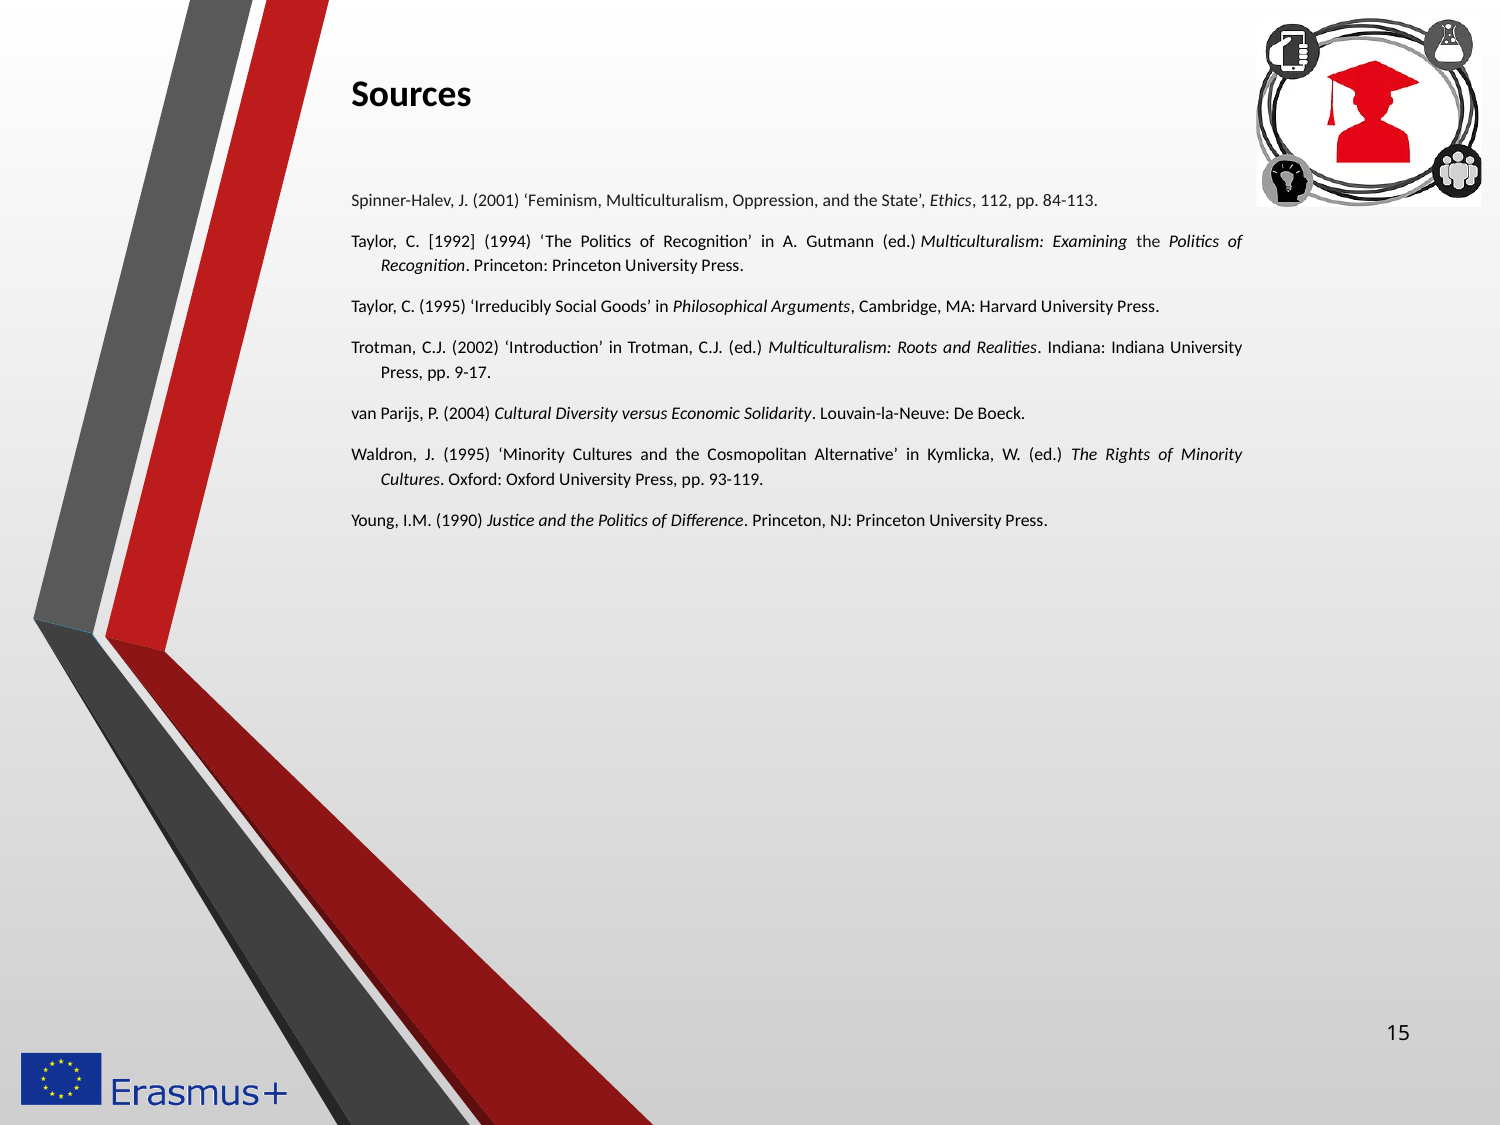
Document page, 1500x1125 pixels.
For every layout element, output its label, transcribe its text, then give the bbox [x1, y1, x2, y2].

text_box Spinner-Halev, J. (2001) ‘Feminism, Multiculturalism, Oppression, and the State’, Ethics, 112, pp. 84-113. Taylor, C. [1992] (1994) ‘The Politics of Recognition’ in A. Gutmann (ed.) Multiculturalism: Examining the Politics of Recognition. Princeton: Princeton University Press. Taylor, C. (1995) ‘Irreducibly Social Goods’ in Philosophical Arguments, Cambridge, MA: Harvard University Press. Trotman, C.J. (2002) ‘Introduction’ in Trotman, C.J. (ed.) Multiculturalism: Roots and Realities. Indiana: Indiana University Press, pp. 9-17. van Parijs, P. (2004) Cultural Diversity versus Economic Solidarity. Louvain-la-Neuve: De Boeck. Waldron, J. (1995) ‘Minority Cultures and the Cosmopolitan Alternative’ in Kymlicka, W. (ed.) The Rights of Minority Cultures. Oxford: Oxford University Press, pp. 93-119. Young, I.M. (1990) Justice and the Politics of Difference. Princeton, NJ: Princeton University Press. [336, 177, 1258, 537]
picture [1256, 18, 1482, 207]
slide_number <numer> [1357, 1003, 1425, 1064]
chart [1258, 19, 1483, 209]
picture [5, 1037, 302, 1120]
text_box Sources [336, 61, 975, 122]
